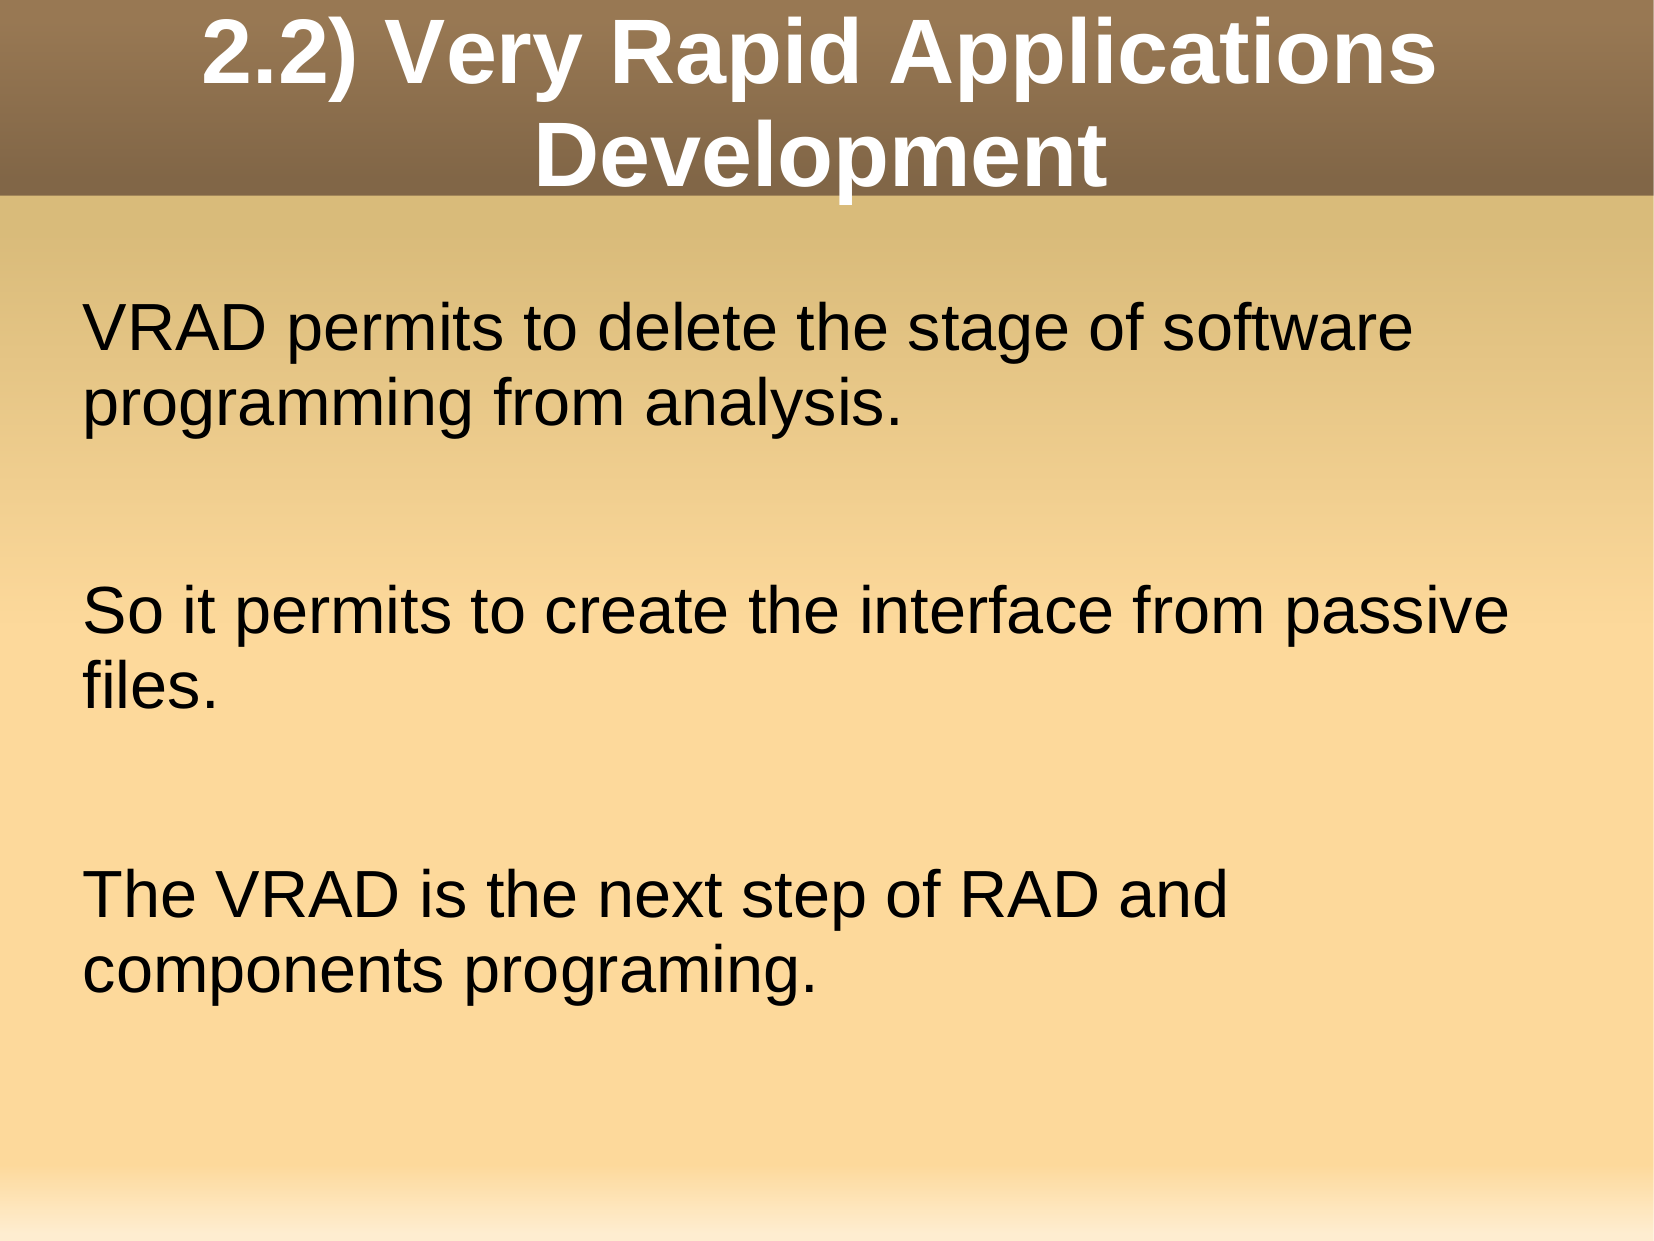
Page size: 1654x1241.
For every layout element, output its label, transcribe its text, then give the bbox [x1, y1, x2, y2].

list VRAD permits to delete the stage of software programming from analysis. So it permits to create the interface from passive files. The VRAD is the next step of RAD and components programing. [82, 290, 1571, 1094]
title 2.2) Very Rapid Applications Development [76, 1, 1565, 207]
picture [0, 0, 1654, 1241]
